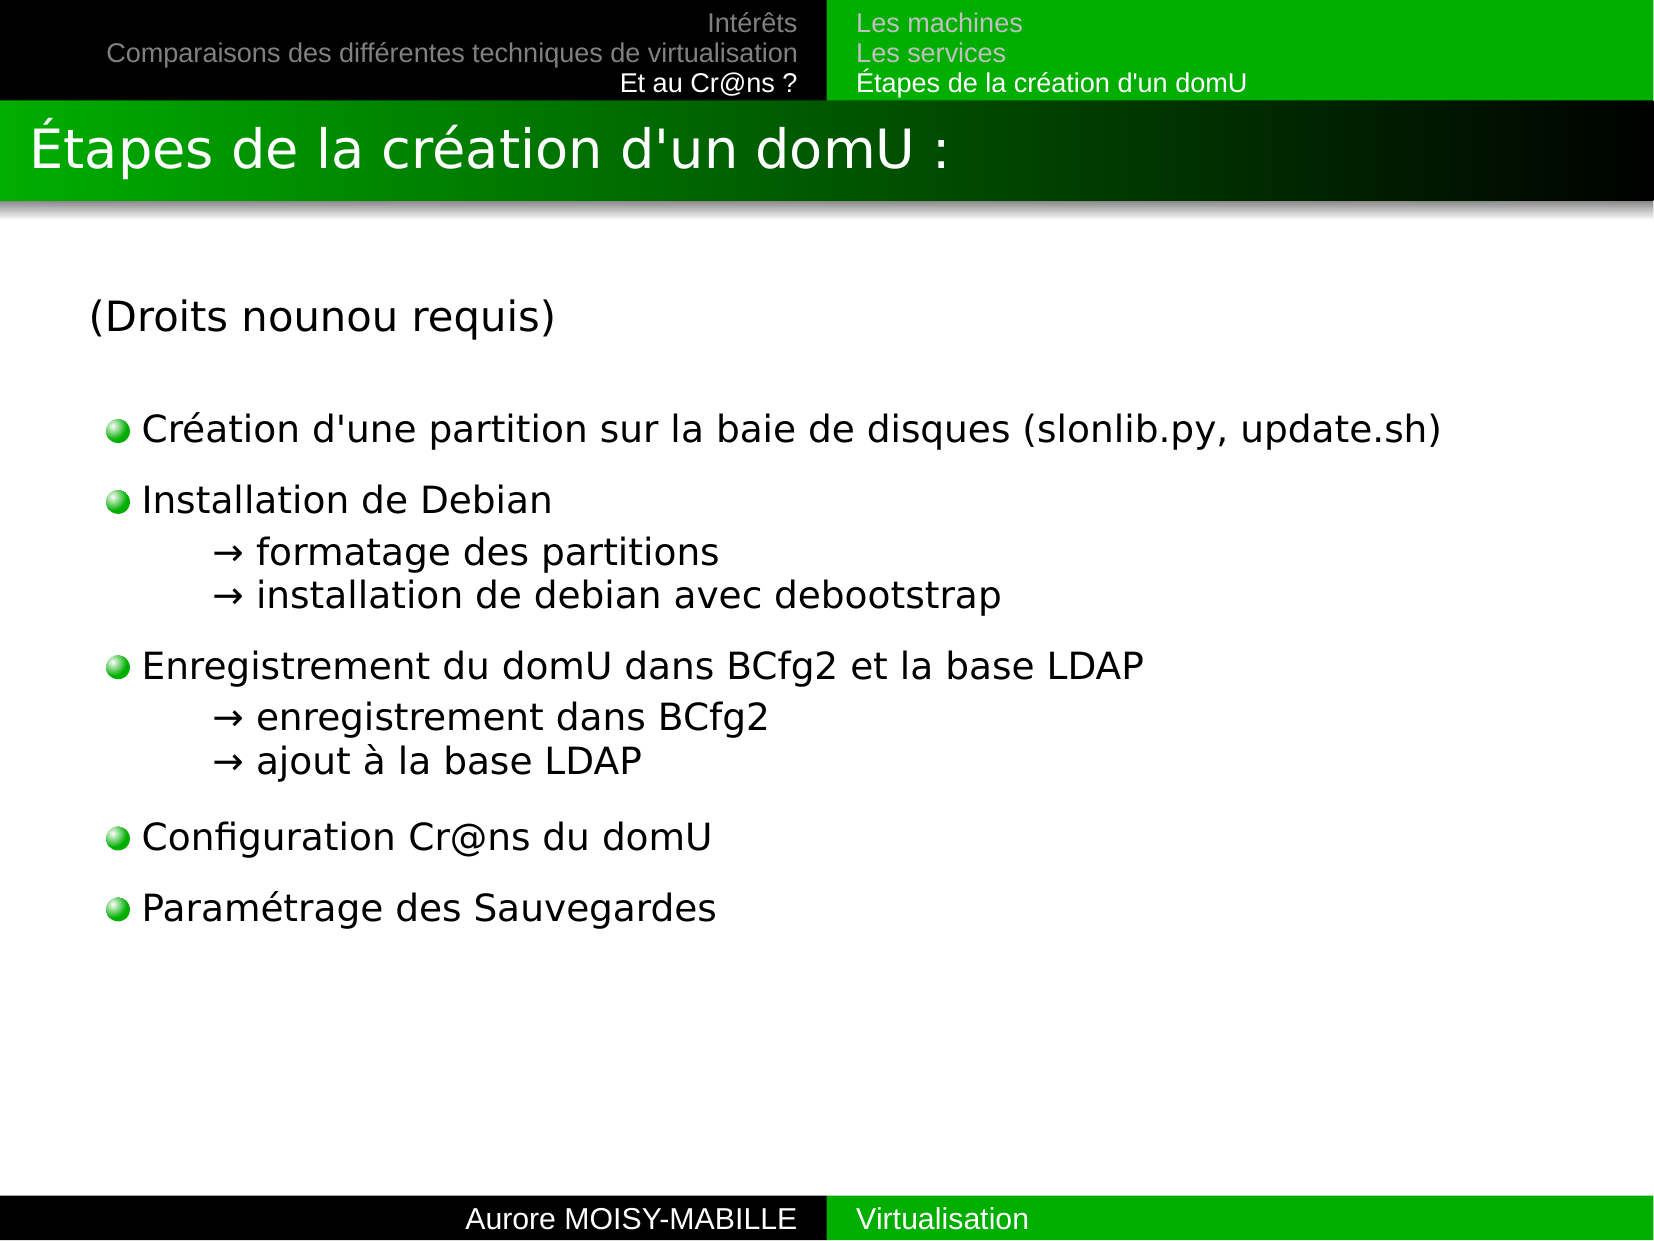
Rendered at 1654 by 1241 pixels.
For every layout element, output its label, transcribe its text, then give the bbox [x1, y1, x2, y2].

text_box [0, 1195, 1654, 1241]
text_box Les machines Les services Étapes de la création d'un domU [856, 7, 1654, 99]
text_box [106, 490, 130, 514]
text_box → enregistrement dans BCfg2 → ajout à la base LDAP [212, 696, 771, 784]
text_box Intérêts Comparaisons des différentes techniques de virtualisation Et au Cr@ns ? [0, 7, 798, 99]
text_box Création d'une partition sur la baie de disques (slonlib.py, update.sh) Installation de Debian [141, 408, 1625, 644]
text_box (Droits nounou requis) [88, 292, 975, 355]
text_box Aurore MOISY-MABILLE [0, 1202, 798, 1238]
text_box [0, 0, 1654, 219]
text_box Virtualisation [856, 1202, 1654, 1238]
text_box [106, 655, 130, 680]
text_box Enregistrement du domU dans BCfg2 et la base LDAP [141, 644, 1625, 703]
text_box [106, 419, 130, 443]
text_box Étapes de la création d'un domU : [29, 118, 1654, 184]
text_box [106, 897, 130, 922]
text_box Configuration Cr@ns du domU Paramétrage des Sauvegardes [141, 815, 1625, 930]
text_box [106, 826, 130, 851]
